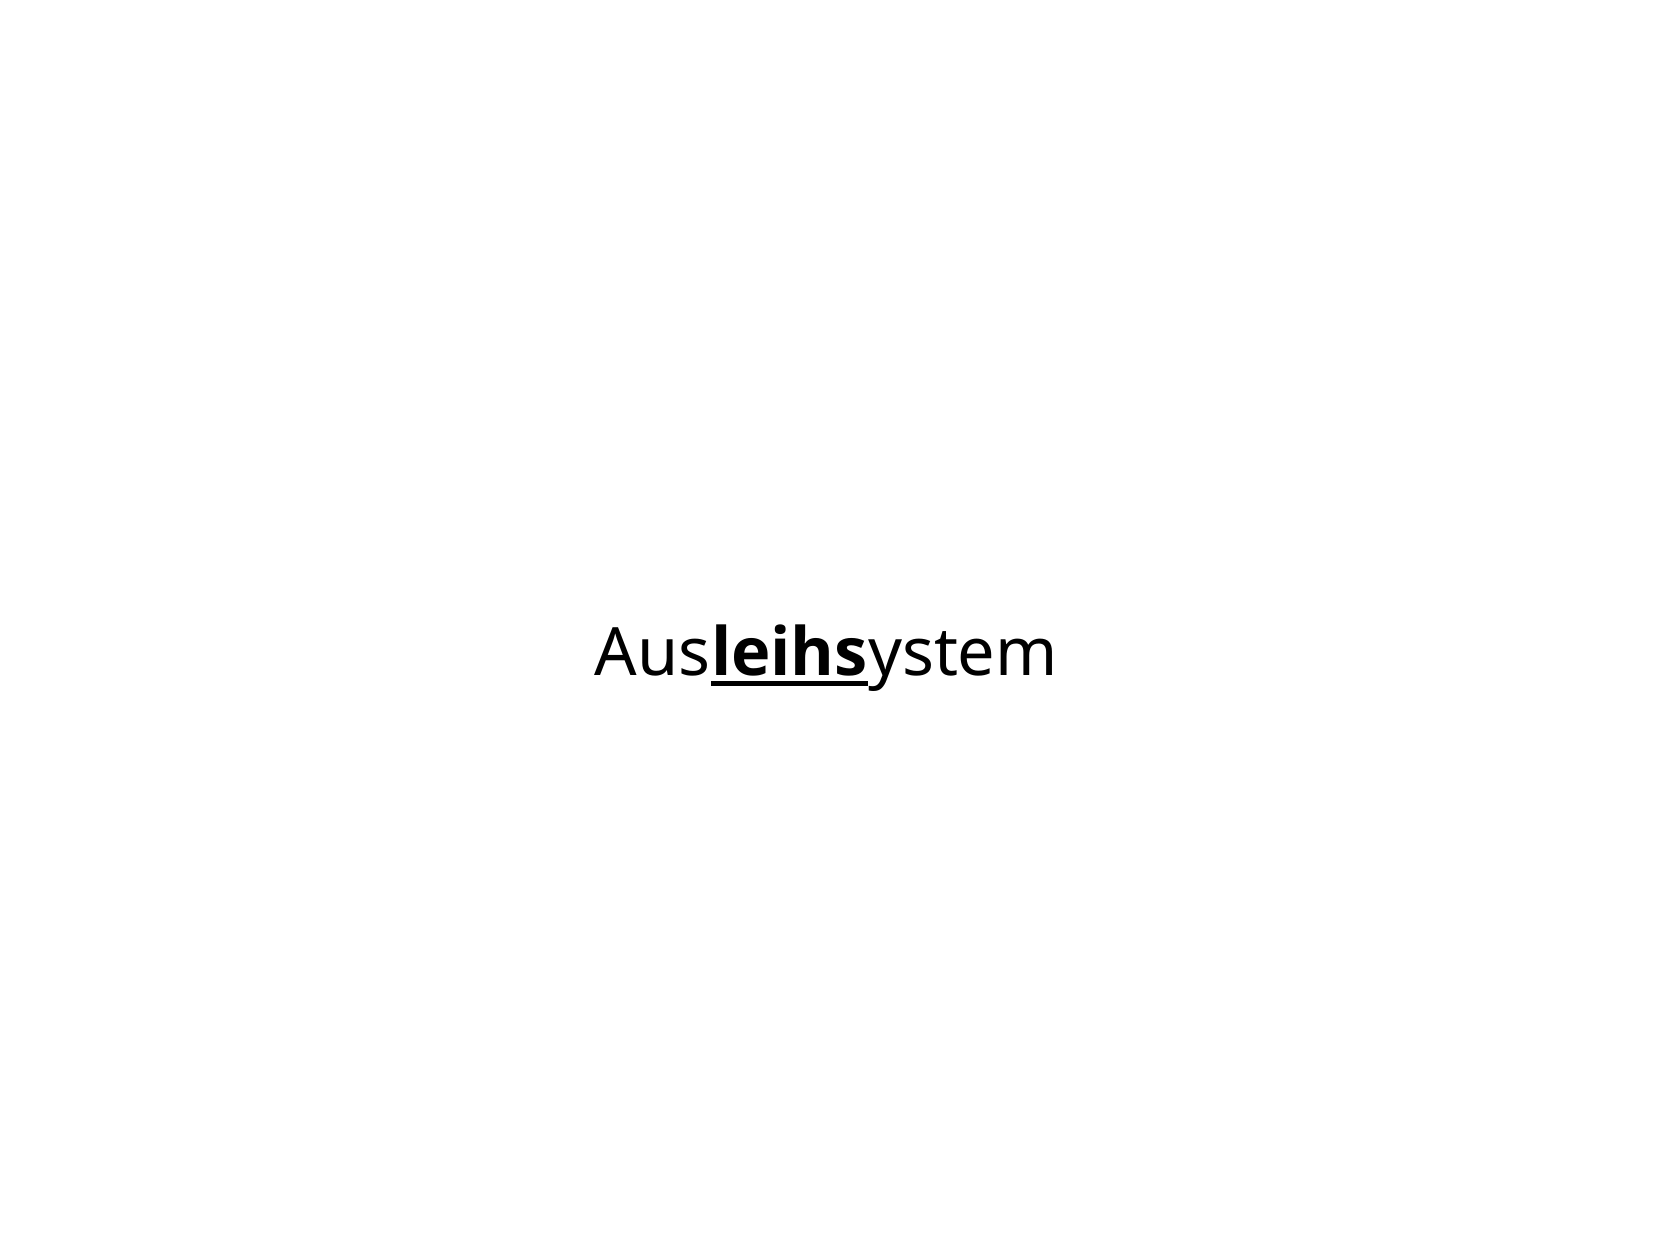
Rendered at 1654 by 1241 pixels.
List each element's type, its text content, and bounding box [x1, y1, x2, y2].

subtitle Ausleihsystem [82, 290, 1571, 1010]
